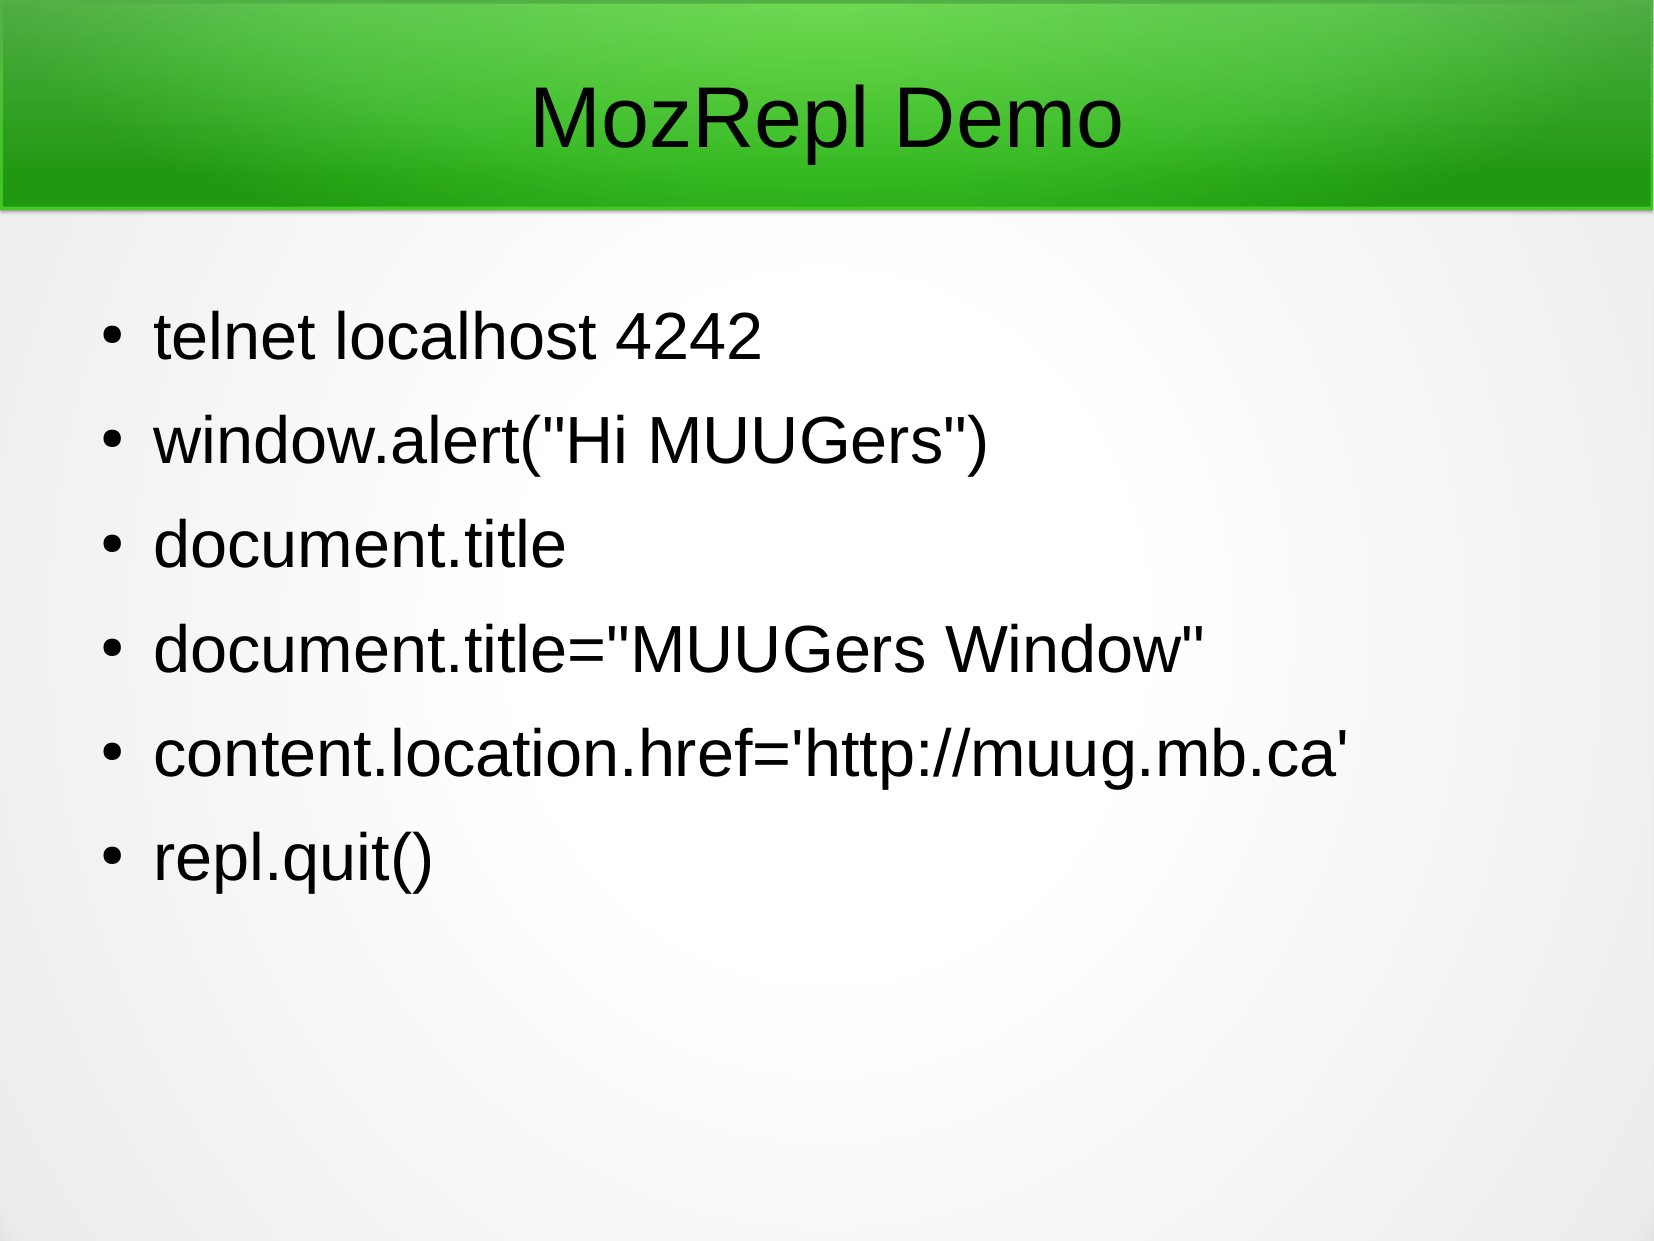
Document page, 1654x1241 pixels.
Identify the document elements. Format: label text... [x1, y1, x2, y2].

title MozRepl Demo [82, 47, 1571, 189]
list telnet localhost 4242 window.alert("Hi MUUGers") document.title document.title="MUUGers Window" content.location.href='http://muug.mb.ca' repl.quit() [82, 299, 1571, 1019]
